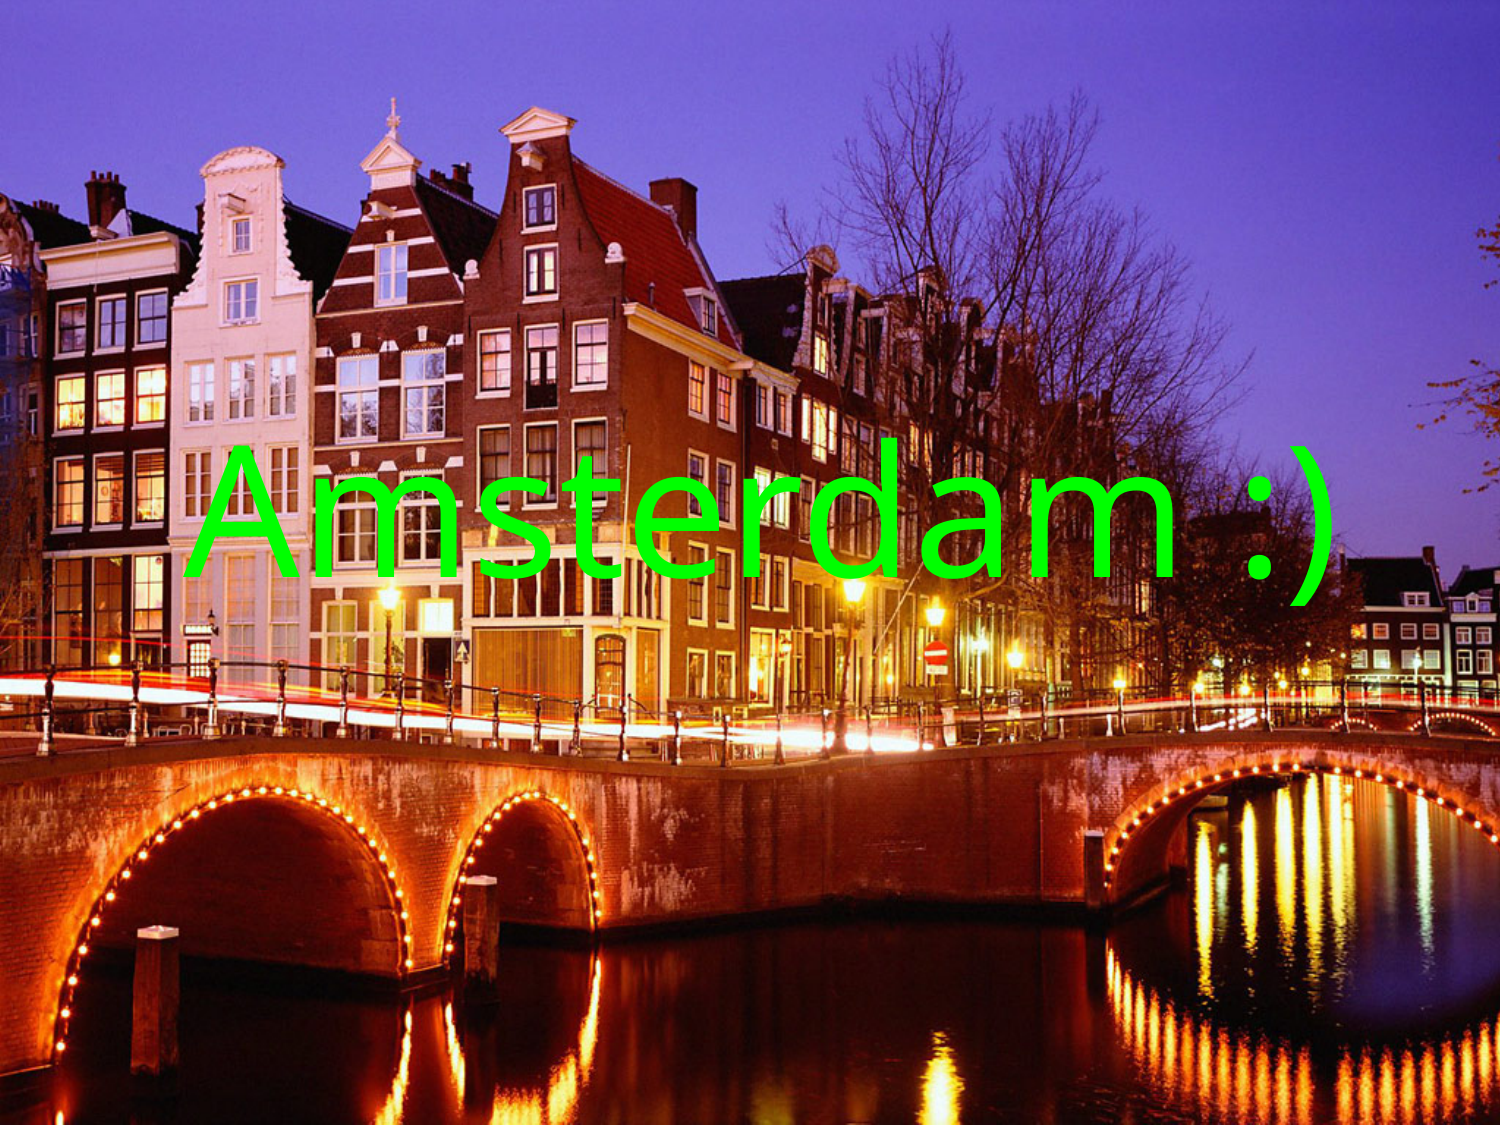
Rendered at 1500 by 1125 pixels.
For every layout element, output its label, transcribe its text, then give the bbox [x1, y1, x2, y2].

title Amsterdam :) [88, 432, 1435, 776]
picture [0, 0, 1500, 1125]
